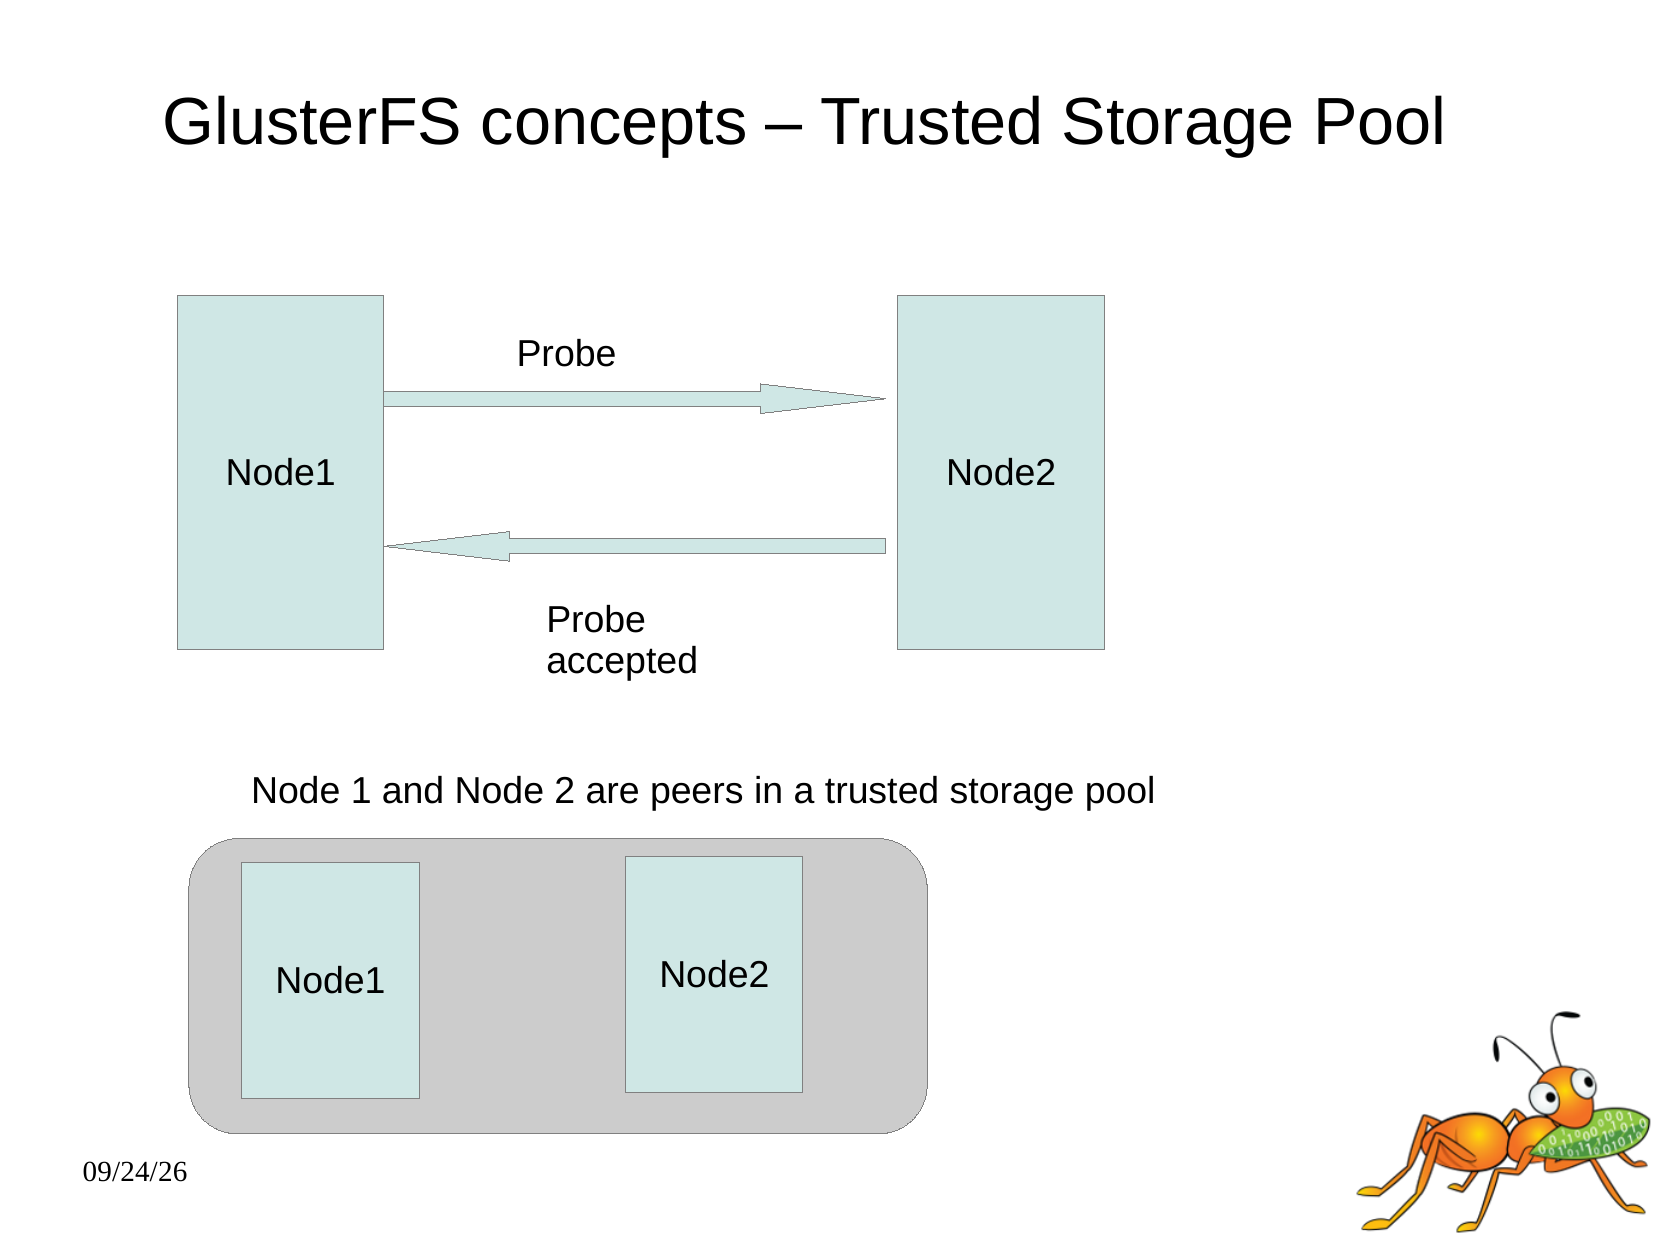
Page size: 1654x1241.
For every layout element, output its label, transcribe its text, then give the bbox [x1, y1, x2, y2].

text_box Probe accepted [531, 590, 768, 690]
text_box Node1 [177, 295, 384, 650]
picture [1353, 1009, 1654, 1235]
text_box Node2 [897, 295, 1105, 650]
text_box Probe [501, 324, 650, 382]
text_box Node2 [625, 856, 803, 1093]
text_box [384, 383, 886, 414]
text_box [188, 838, 928, 1134]
text_box [384, 531, 886, 562]
text_box GlusterFS concepts – Trusted Storage Pool [147, 76, 1536, 167]
text_box Node1 [241, 862, 420, 1099]
text_box [147, 0, 1653, 168]
text_box Node 1 and Node 2 are peers in a trusted storage pool [236, 761, 1211, 819]
